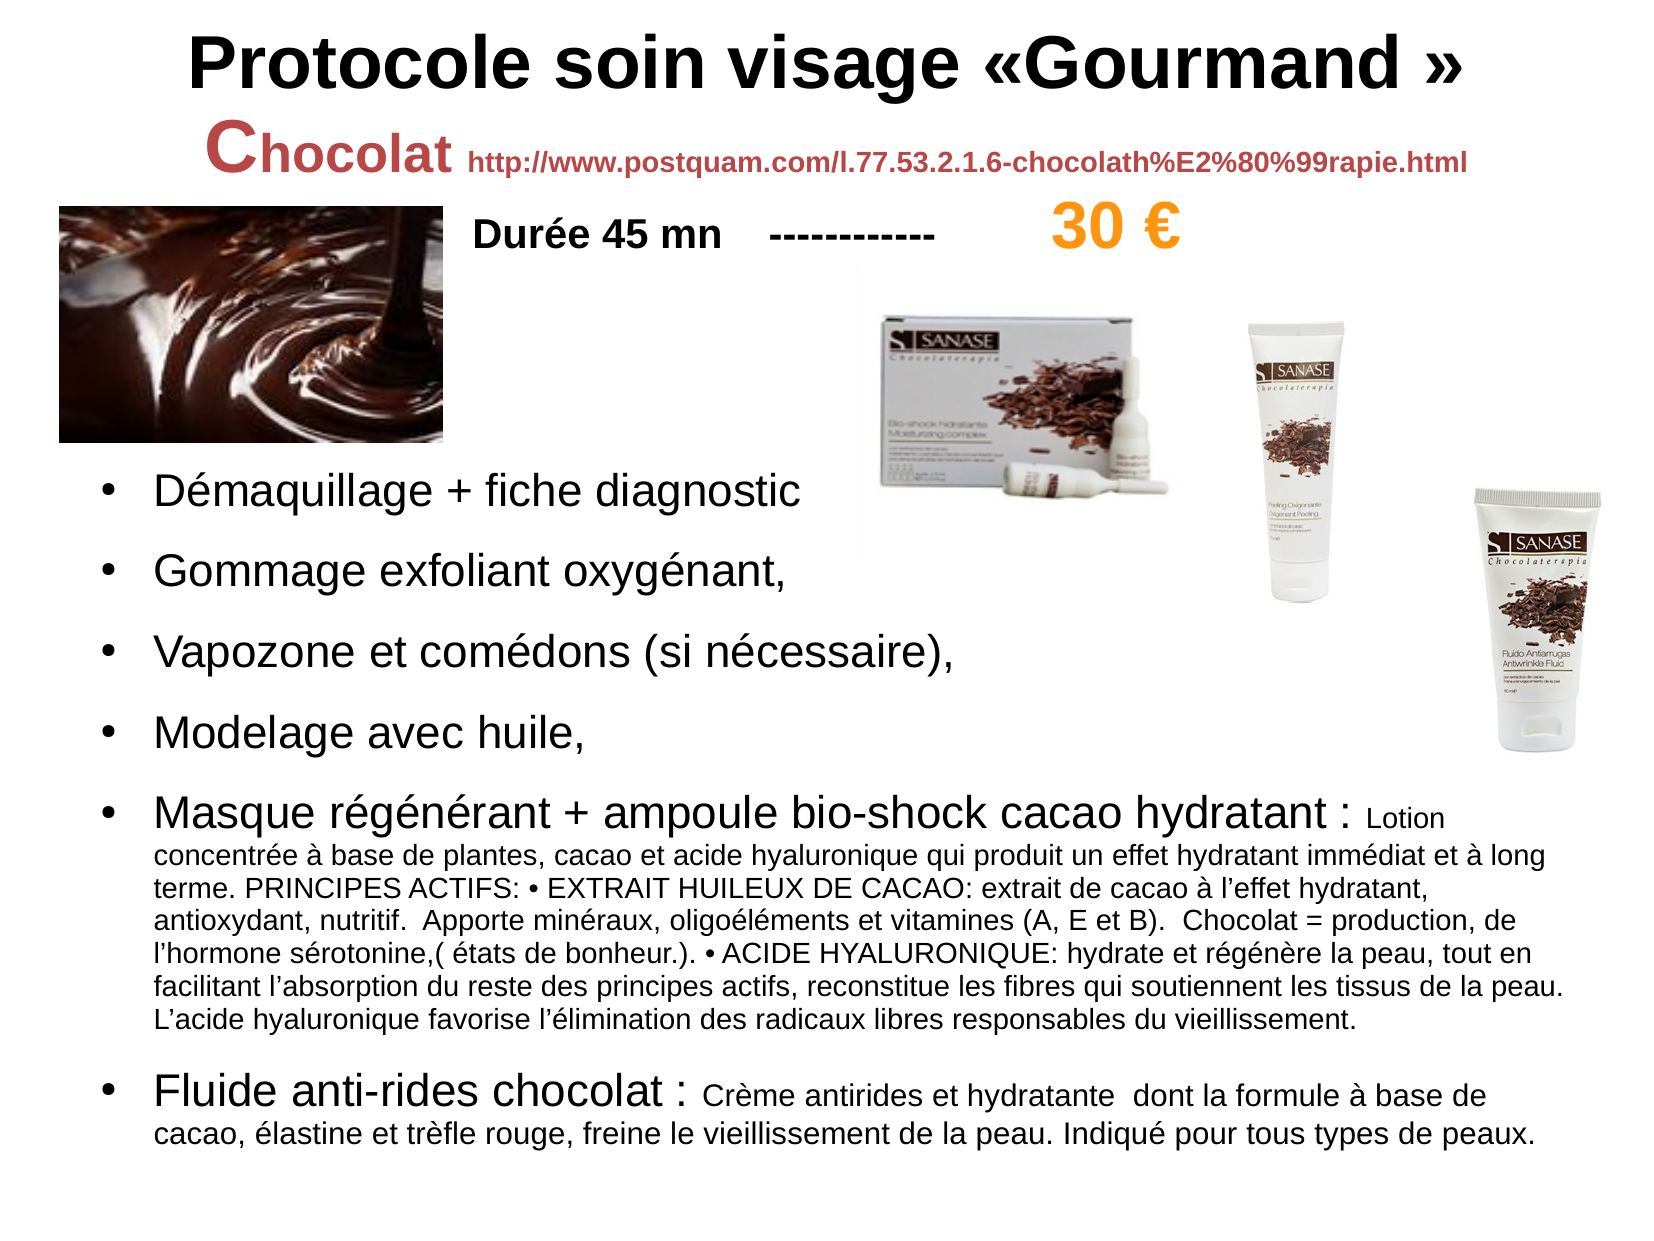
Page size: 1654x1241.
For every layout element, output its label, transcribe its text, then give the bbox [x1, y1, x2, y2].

picture [856, 265, 1654, 768]
list Démaquillage + fiche diagnostic Gommage exfoliant oxygénant, Vapozone et comédons (si nécessaire), Modelage avec huile, Masque régénérant + ampoule bio-shock cacao hydratant : Lotion concentrée à base de plantes, cacao et acide hyaluronique qui produit un effet hydratant immédiat et à long terme. PRINCIPES ACTIFS: • EXTRAIT HUILEUX DE CACAO: extrait de cacao à l’effet hydratant, antioxydant, nutritif. Apporte minéraux, oligoéléments et vitamines (A, E et B). Chocolat = production, de l’hormone sérotonine,( états de bonheur.). • ACIDE HYALURONIQUE: hydrate et régénère la peau, tout en facilitant l’absorption du reste des principes actifs, reconstitue les fibres qui soutiennent les tissus de la peau. L’acide hyaluronique favorise l’élimination des radicaux libres responsables du vieillissement. Fluide anti-rides chocolat : Crème antirides et hydratante dont la formule à base de cacao, élastine et trèfle rouge, freine le vieillissement de la peau. Indiqué pour tous types de peaux. [82, 383, 1571, 1182]
picture [59, 206, 443, 443]
title Protocole soin visage «Gourmand » Chocolat http://www.postquam.com/l.77.53.2.1.6-chocolath%E2%80%99rapie.html Durée 45 mn ------------ 30 € [82, 20, 1571, 338]
